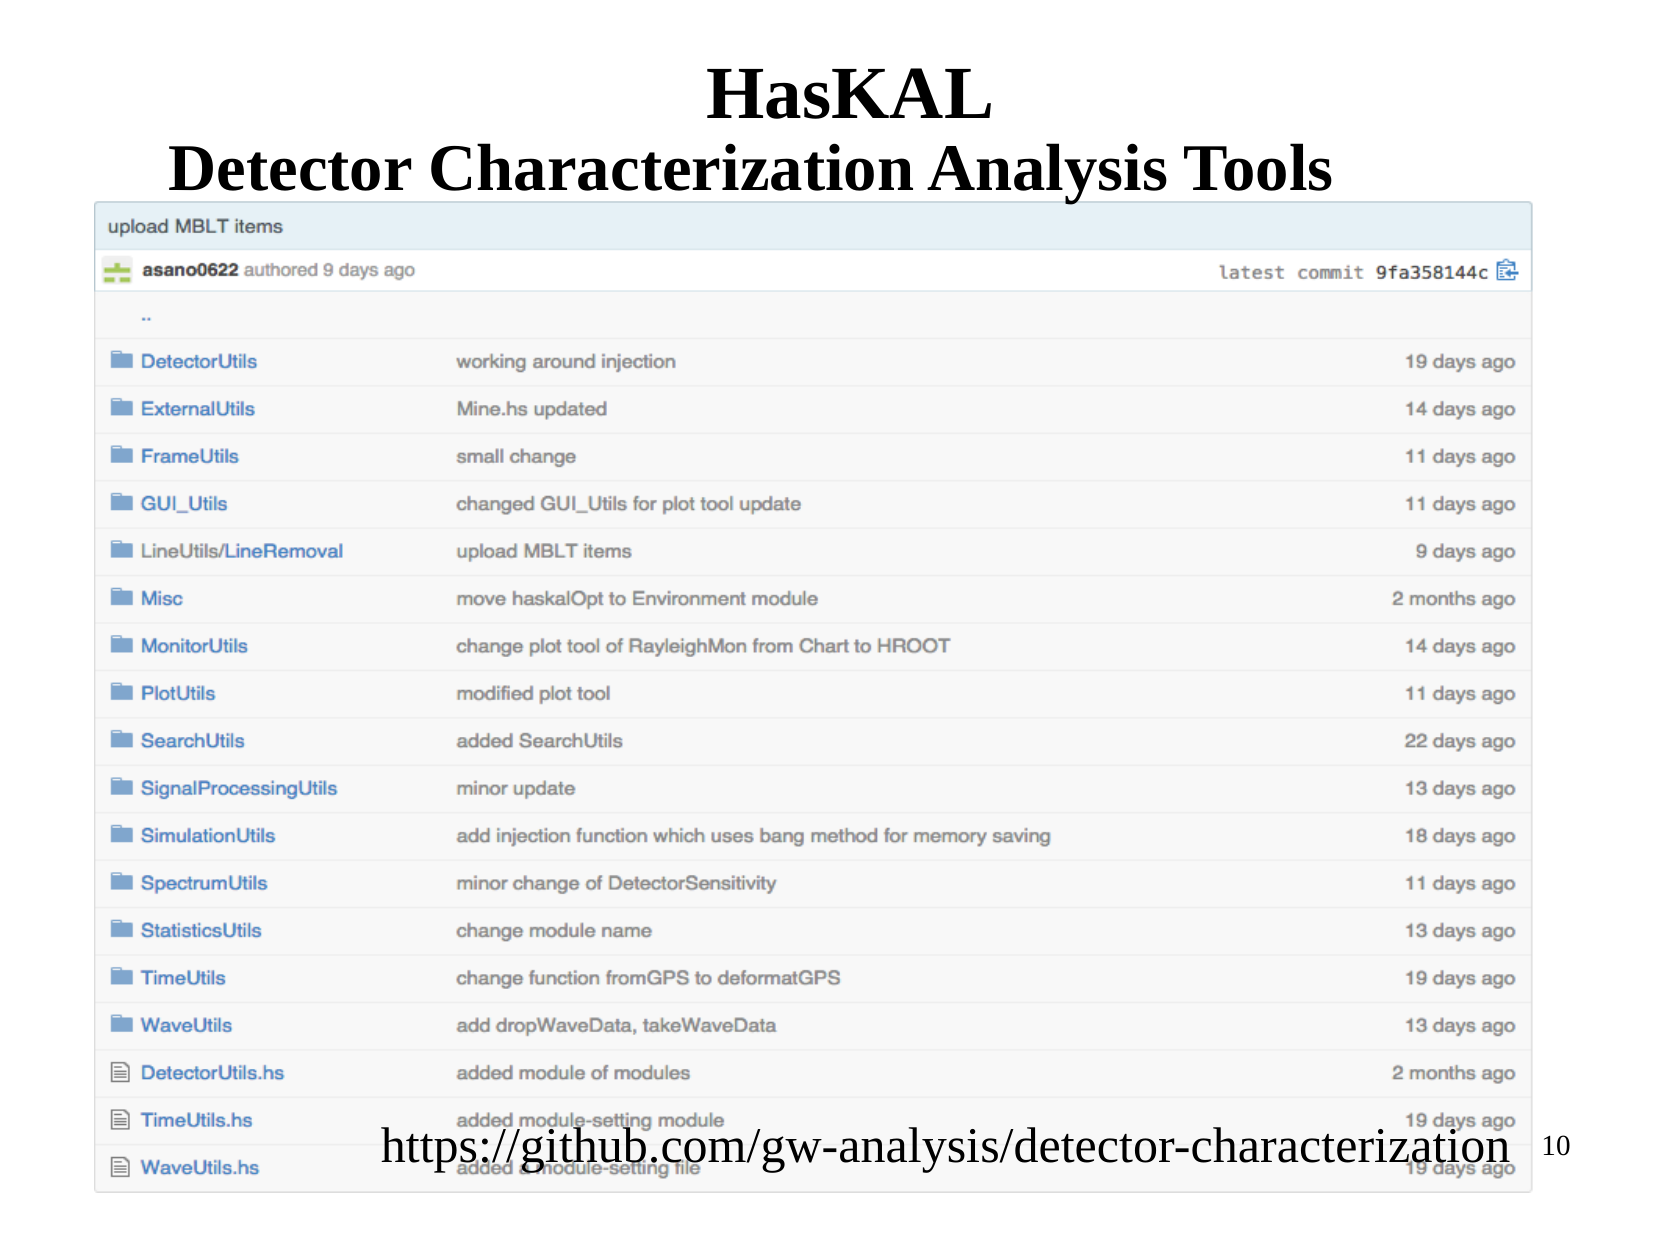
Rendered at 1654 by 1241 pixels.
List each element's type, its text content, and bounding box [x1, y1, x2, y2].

text_box https://github.com/gw-analysis/detector-characterization [366, 1110, 1583, 1193]
picture [94, 200, 1536, 1193]
text_box Detector Characterization Analysis Tools [153, 123, 1524, 272]
title HasKAL [307, 35, 1394, 123]
